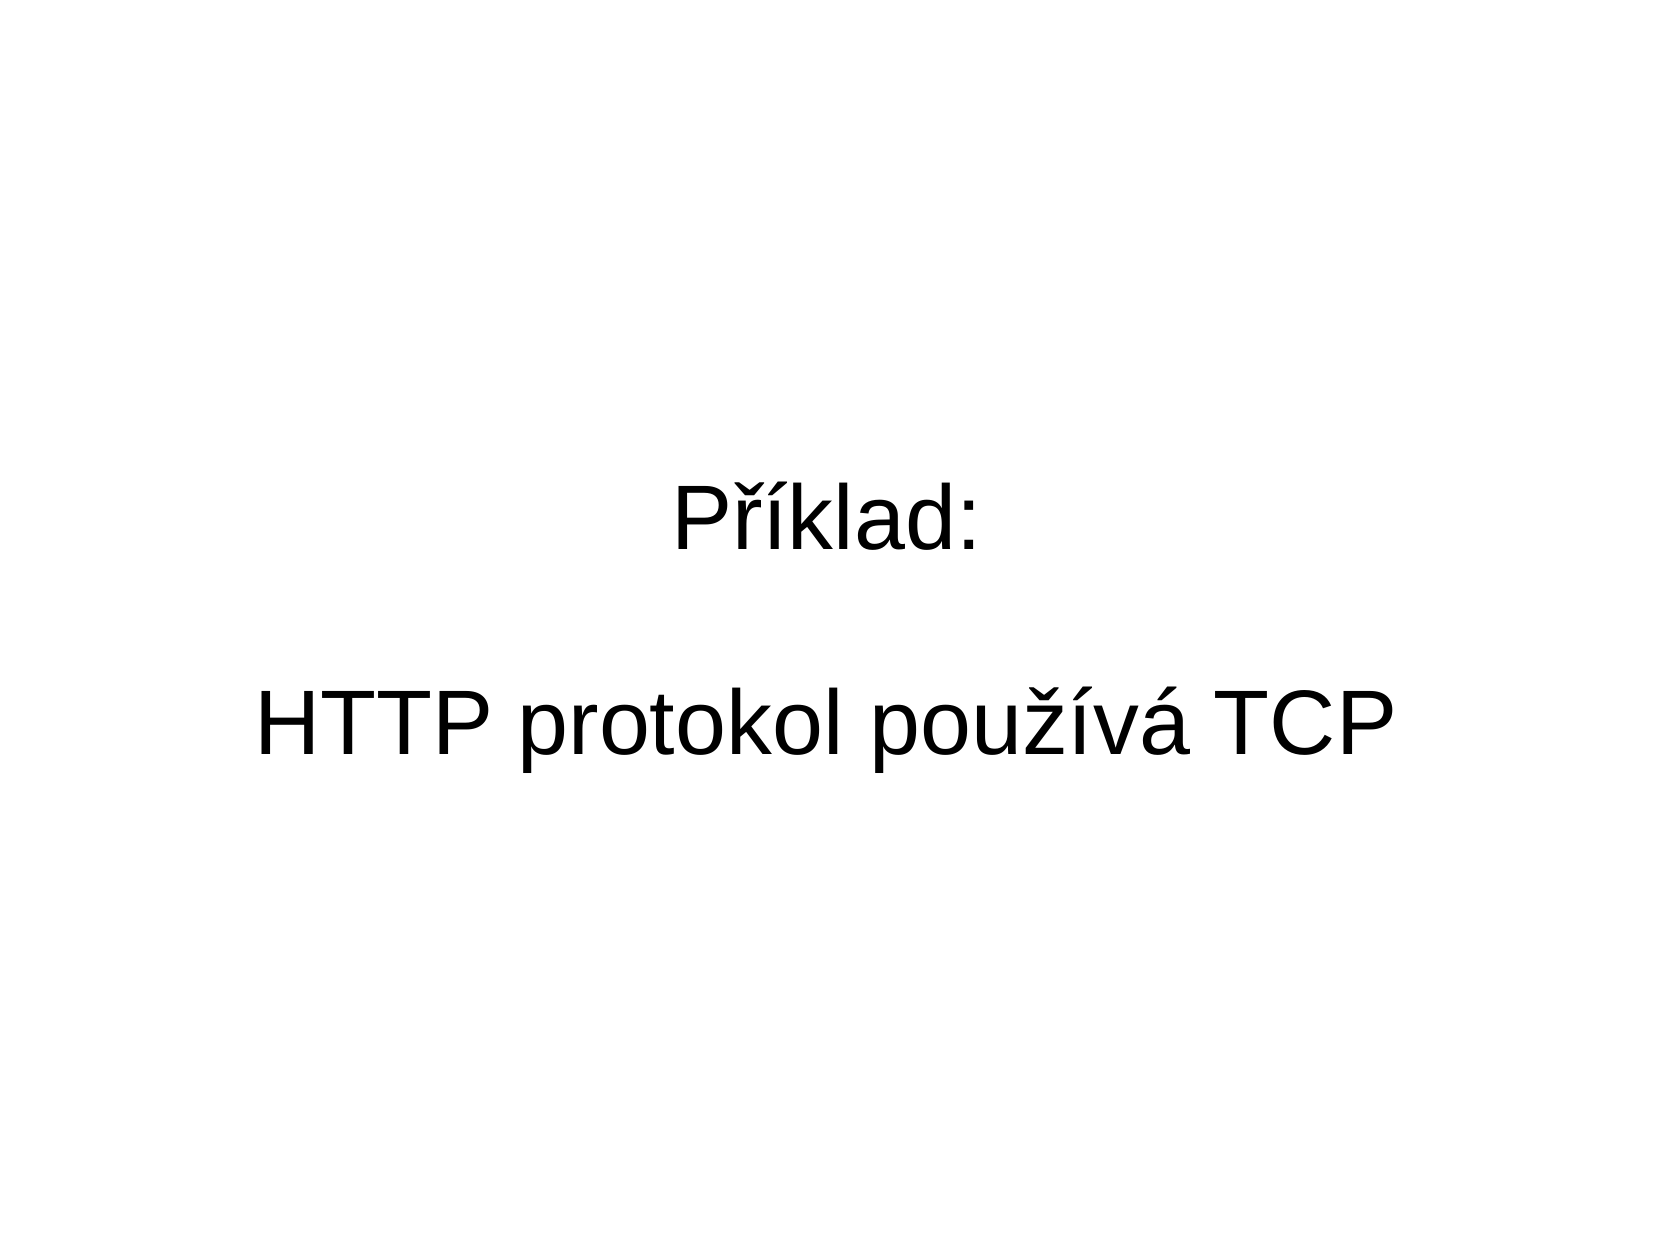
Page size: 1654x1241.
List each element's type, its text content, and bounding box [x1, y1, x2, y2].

title Příklad: HTTP protokol používá TCP [82, 466, 1571, 774]
